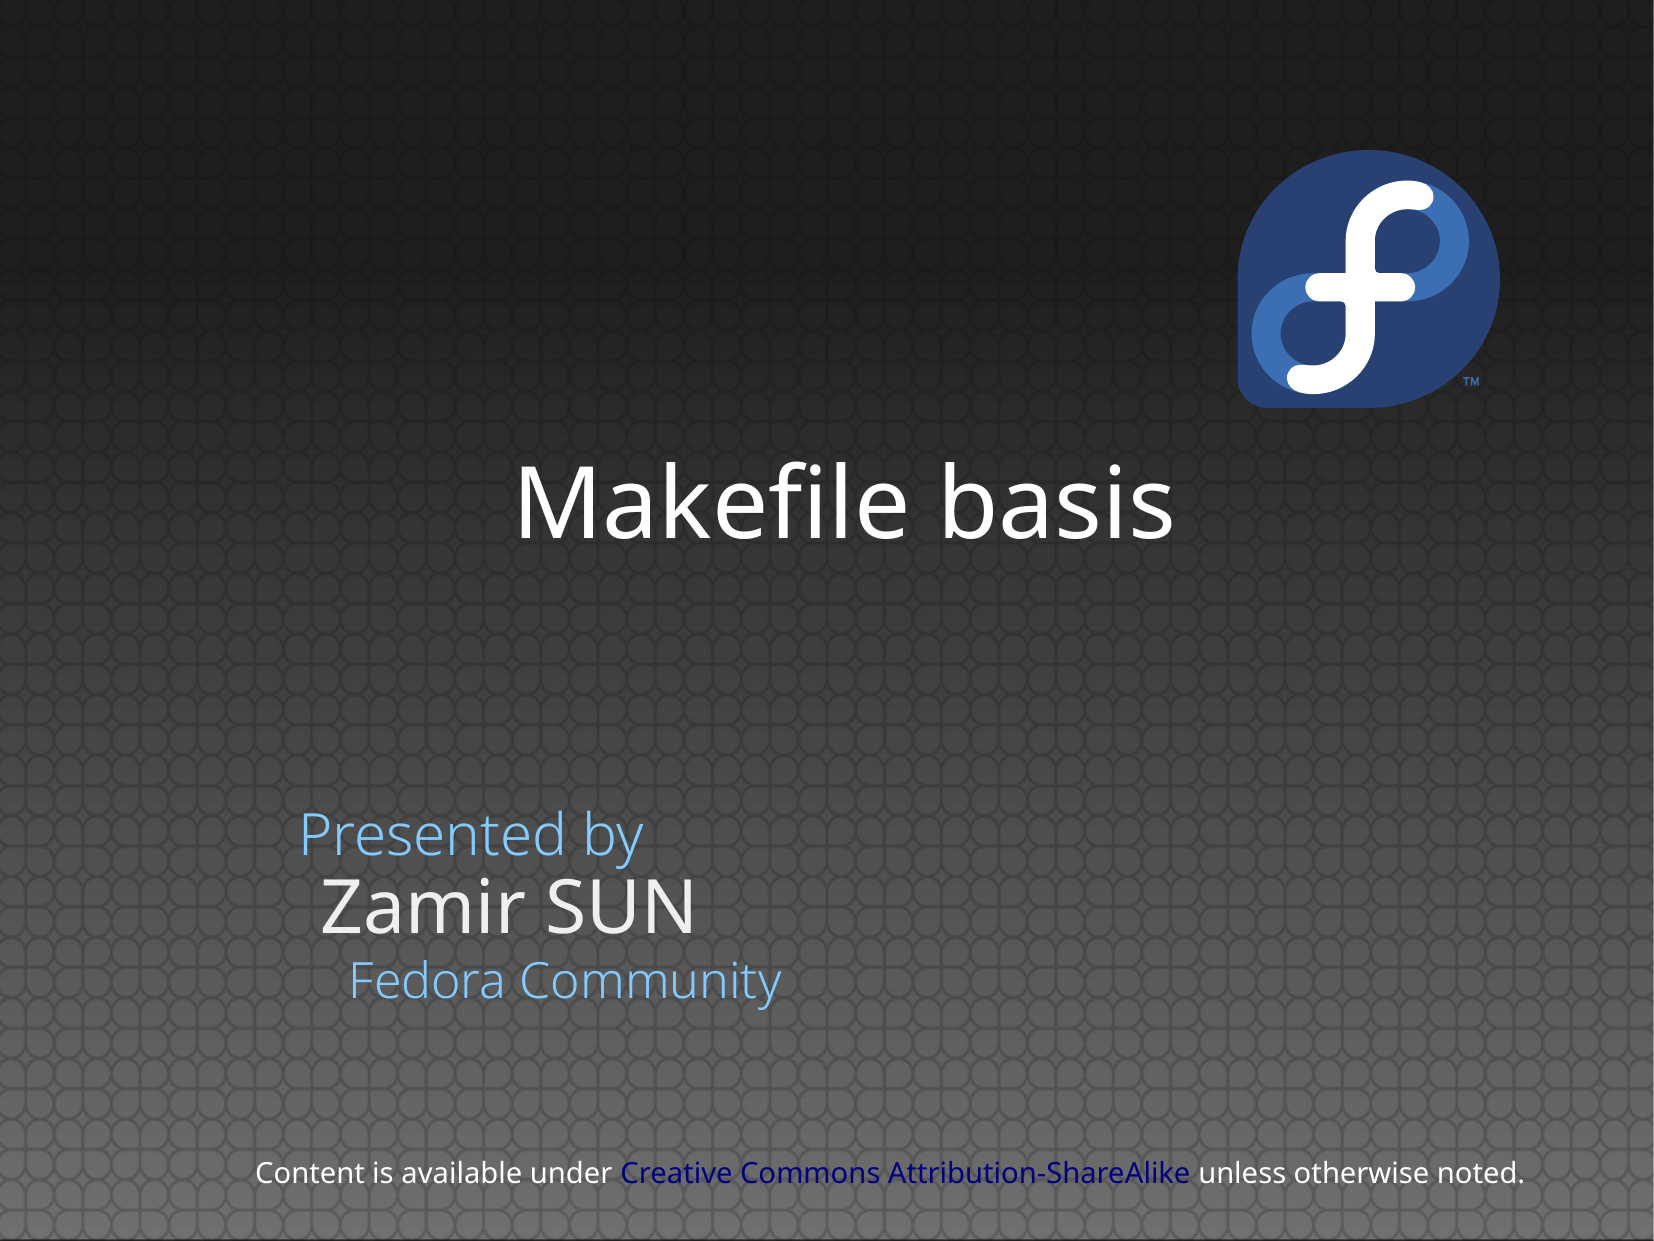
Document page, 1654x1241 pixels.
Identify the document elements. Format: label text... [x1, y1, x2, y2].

text_box Makefile basis [72, 424, 1617, 662]
text_box Content is available under Creative Commons Attribution-ShareAlike unless otherwise noted. [147, 1144, 1541, 1215]
picture [0, 0, 1654, 1241]
text_box Fedora Community [334, 938, 858, 1033]
text_box Zamir SUN [305, 846, 1057, 978]
text_box Presented by [283, 785, 704, 893]
